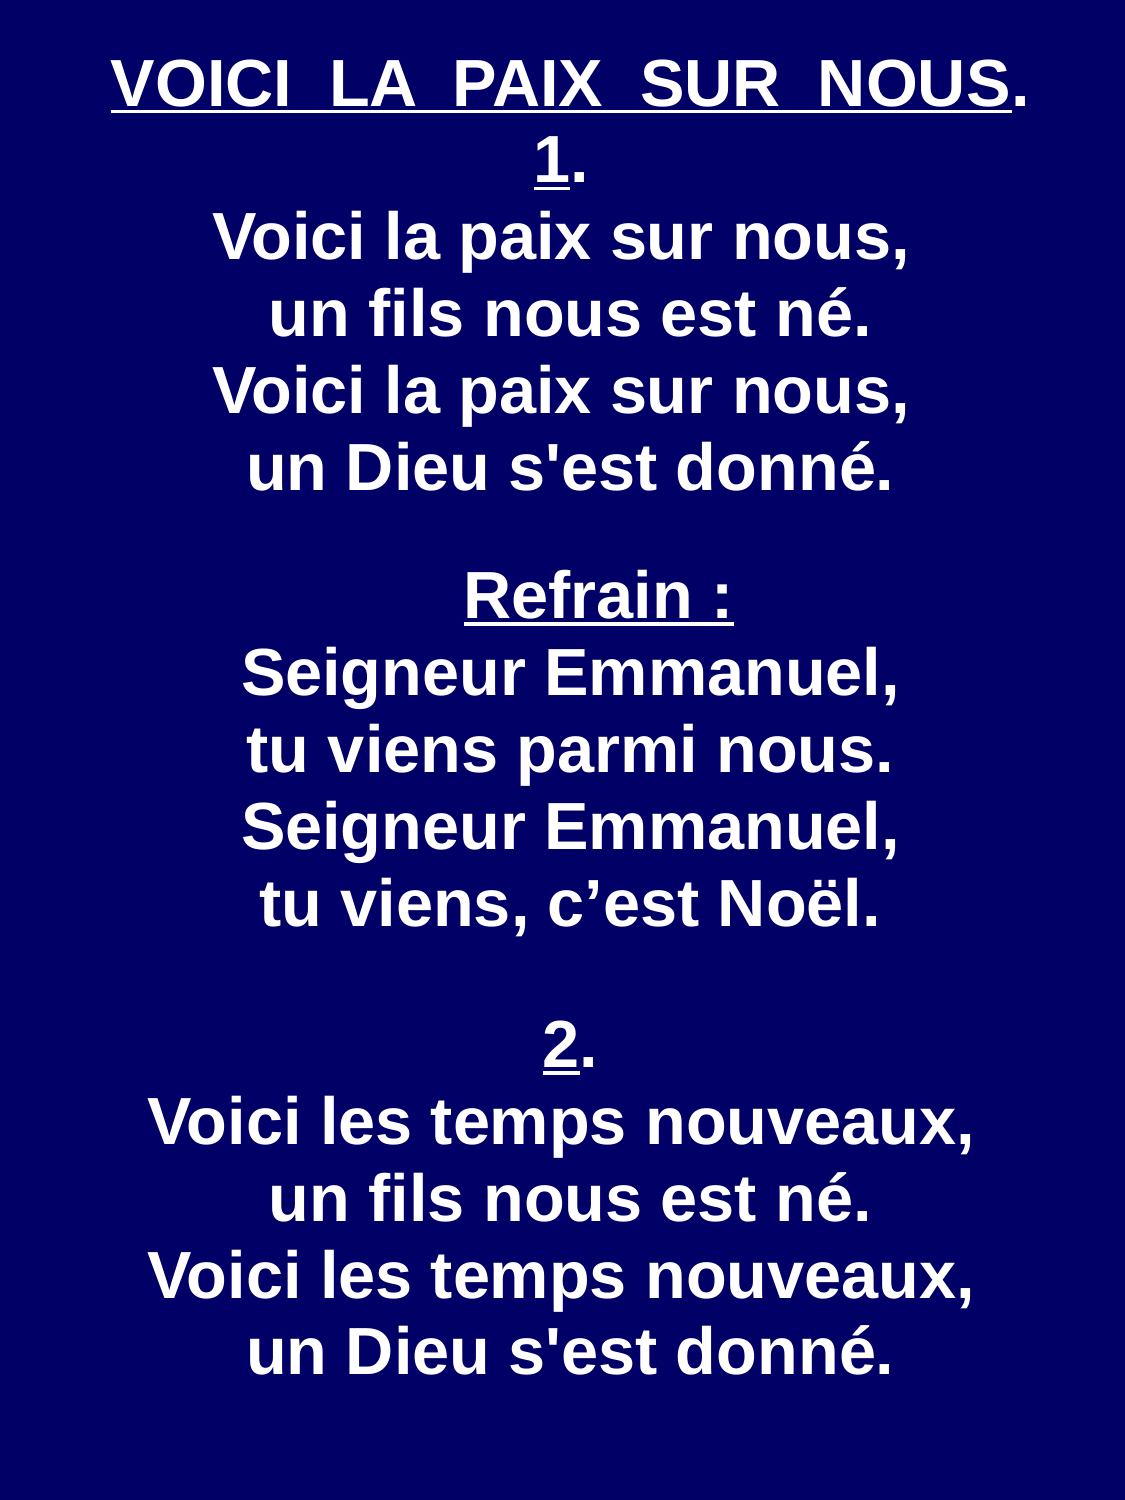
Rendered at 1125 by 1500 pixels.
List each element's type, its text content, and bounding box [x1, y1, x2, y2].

text_box VOICI LA PAIX SUR NOUS. 1. Voici la paix sur nous, un fils nous est né. Voici la paix sur nous, un Dieu s'est donné. Refrain : Seigneur Emmanuel, tu viens parmi nous. Seigneur Emmanuel, tu viens, c’est Noël. 2. Voici les temps nouveaux, un fils nous est né. Voici les temps nouveaux, un Dieu s'est donné. [23, 47, 1118, 1406]
